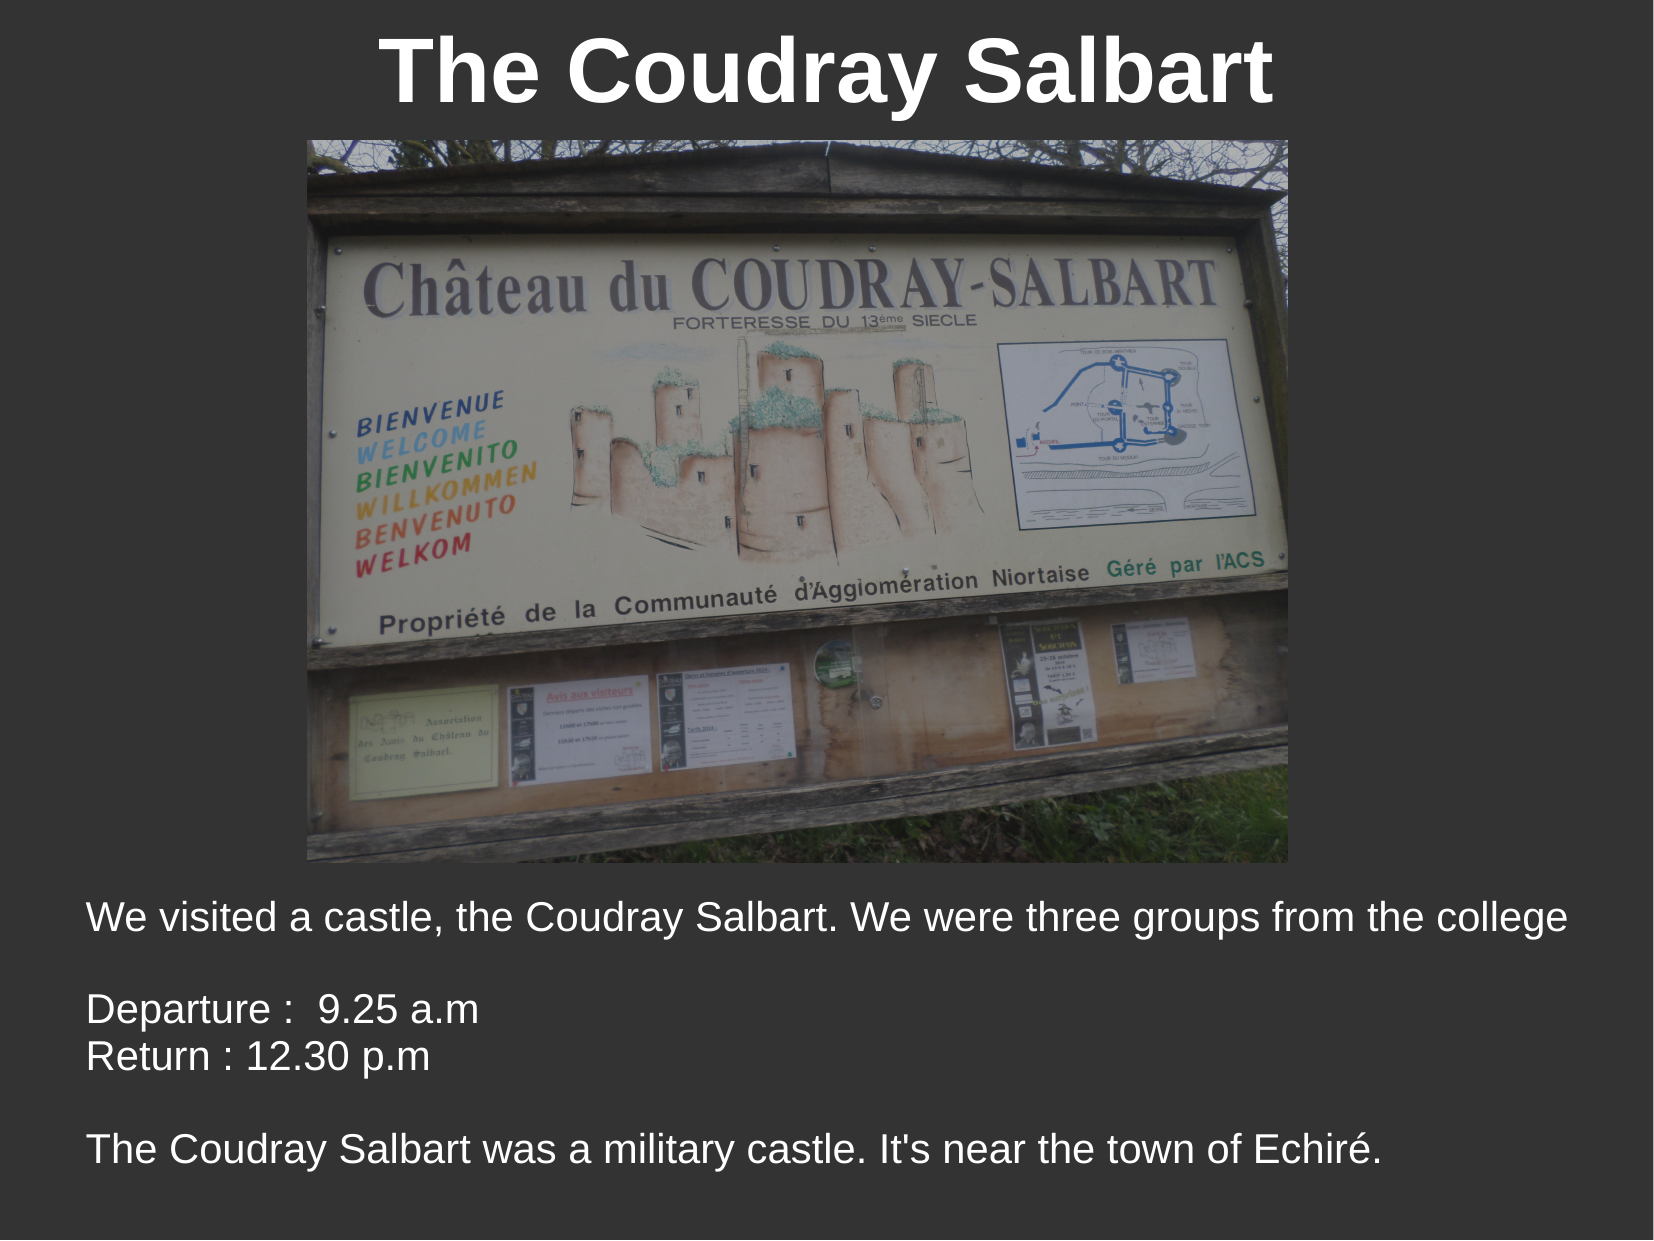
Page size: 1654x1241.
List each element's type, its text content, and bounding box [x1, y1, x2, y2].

title The Coudray Salbart [82, 0, 1571, 174]
text_box We visited a castle, the Coudray Salbart. We were three groups from the college Departure : 9.25 a.m Return : 12.30 p.m The Coudray Salbart was a military castle. It's near the town of Echiré. [70, 885, 1619, 1229]
picture [307, 140, 1288, 863]
